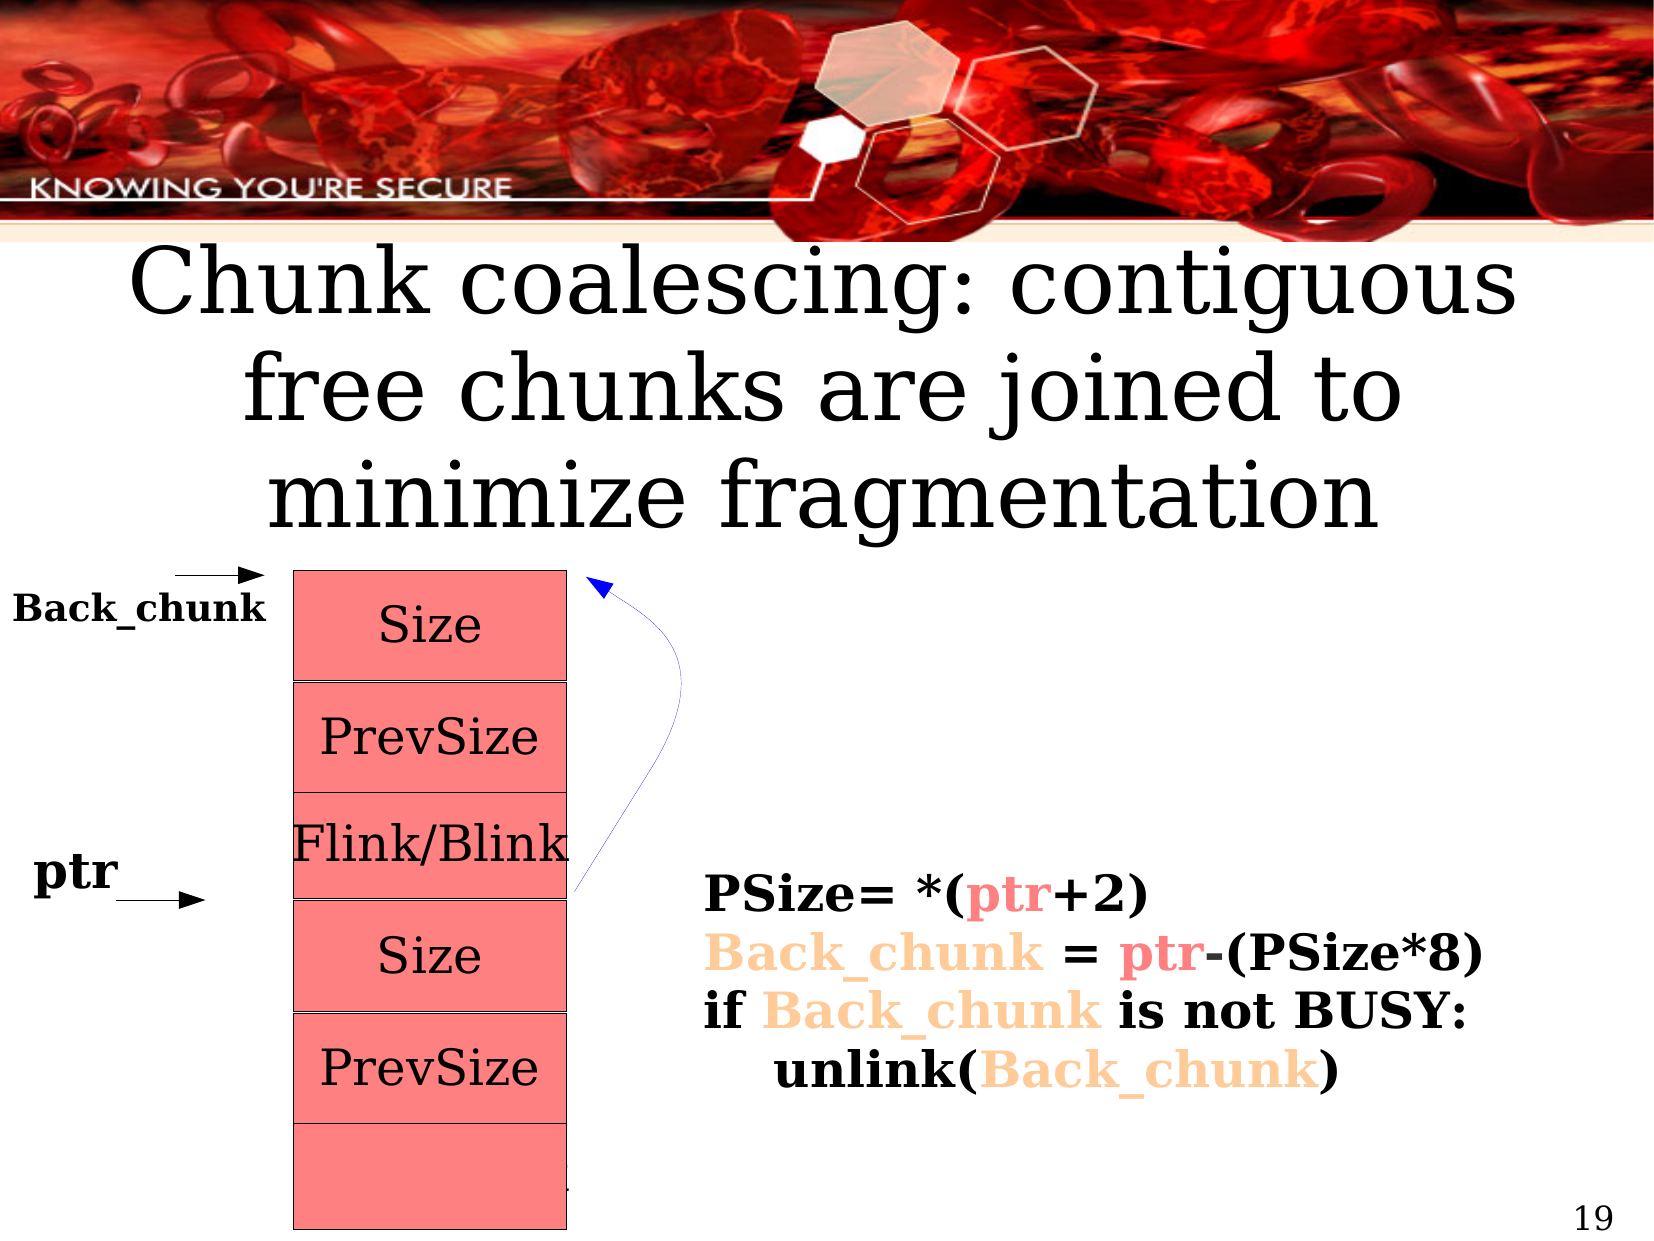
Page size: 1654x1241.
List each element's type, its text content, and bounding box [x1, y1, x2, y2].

text_box Size [293, 900, 567, 1012]
text_box PSize= *(ptr+2) Back_chunk = ptr-(PSize*8) if Back_chunk is not BUSY: unlink(Back_chunk) [703, 864, 1524, 1100]
text_box Flink/Blink [293, 793, 567, 899]
text_box PrevSize [293, 682, 567, 793]
text_box PrevSize [293, 1013, 567, 1124]
text_box Back_chunk [11, 586, 283, 631]
title Chunk coalescing: contiguous free chunks are joined to minimize fragmentation [118, 227, 1531, 550]
text_box Size [293, 570, 567, 681]
picture [0, 0, 1654, 242]
text_box [293, 1124, 567, 1230]
text_box Flink/Blink [555, 838, 567, 858]
text_box ptr [34, 841, 124, 901]
